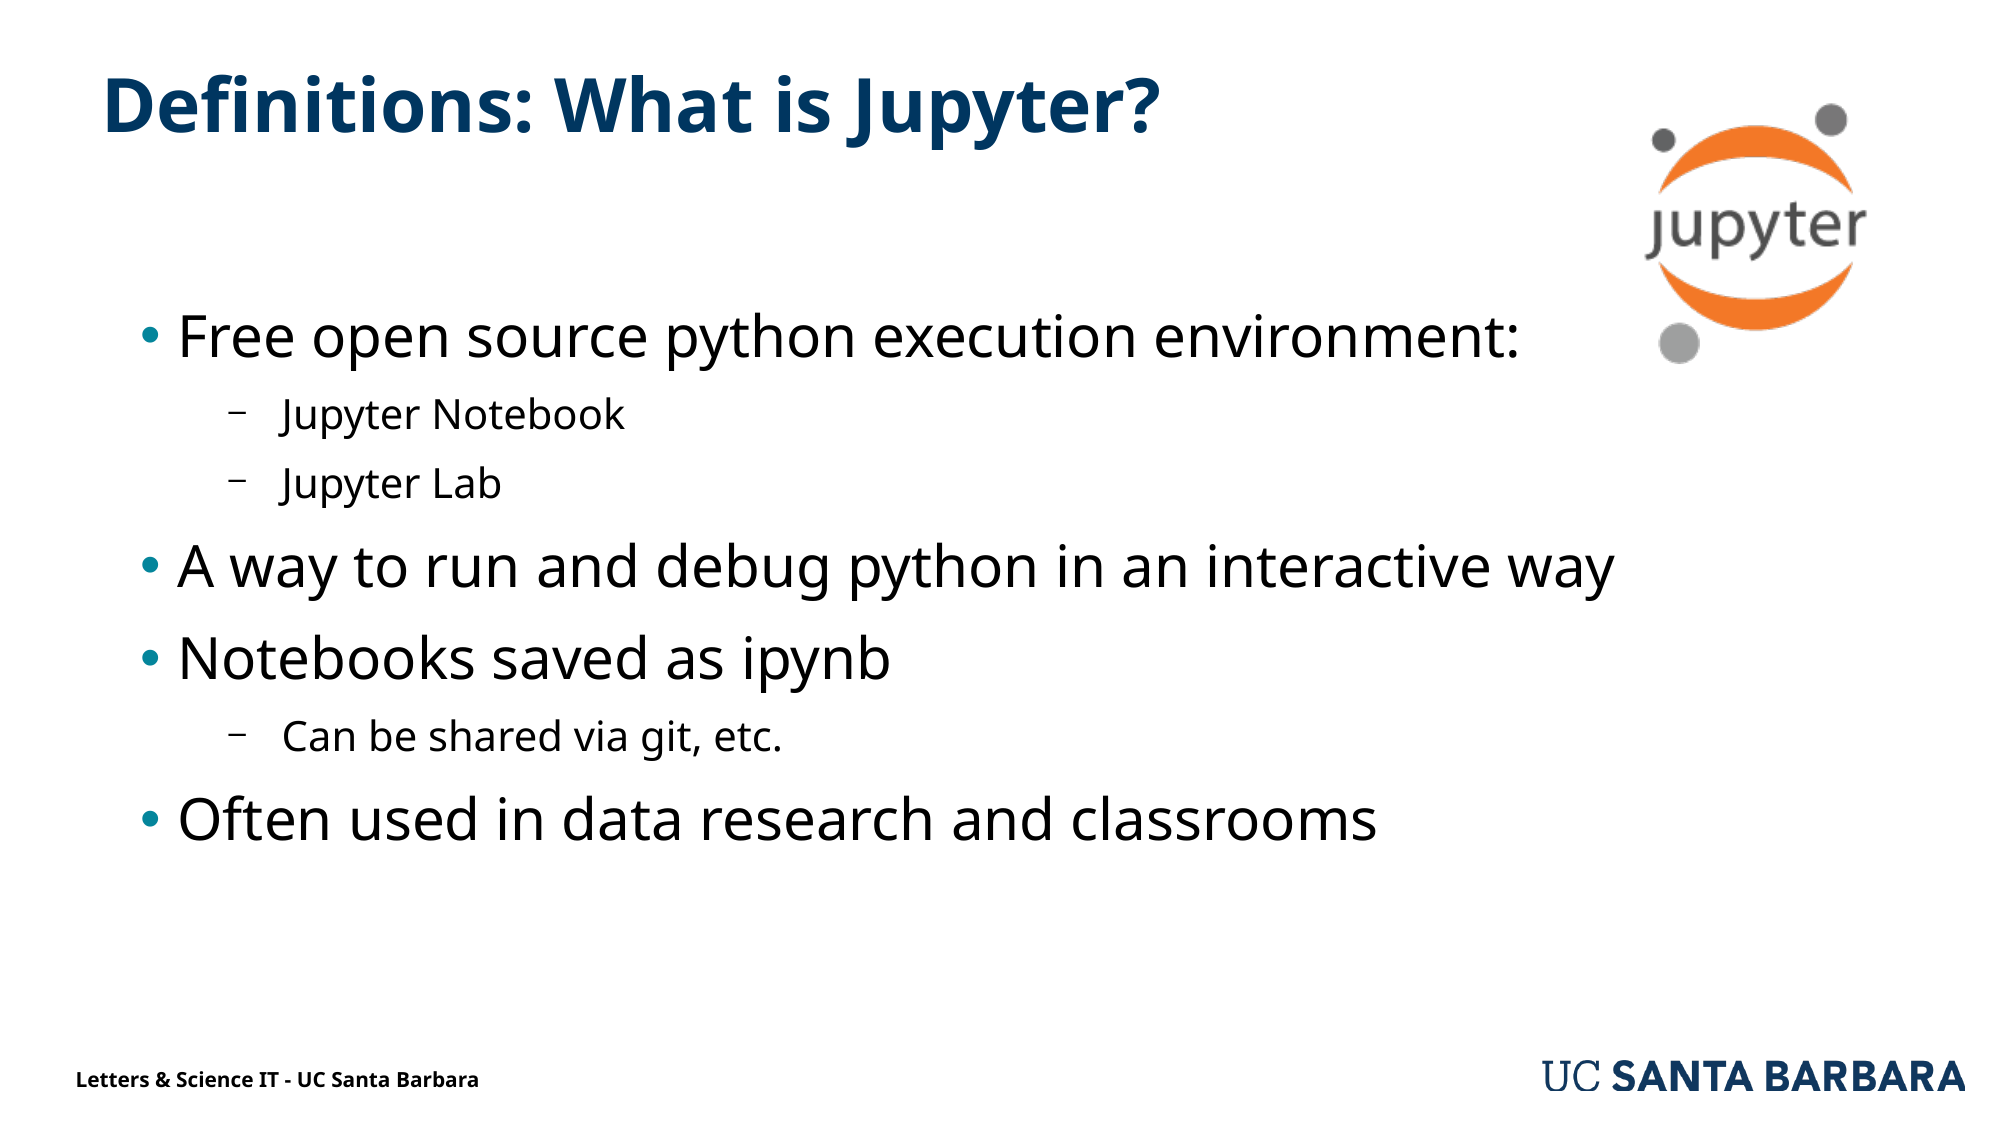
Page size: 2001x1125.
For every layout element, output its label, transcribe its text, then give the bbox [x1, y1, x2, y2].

picture [1537, 0, 1975, 469]
list Free open source python execution environment: Jupyter Notebook Jupyter Lab A way to run and debug python in an interactive way Notebooks saved as ipynb Can be shared via git, etc. Often used in data research and classrooms [125, 299, 1874, 1014]
title Definitions: What is Jupyter? [86, 59, 1537, 158]
